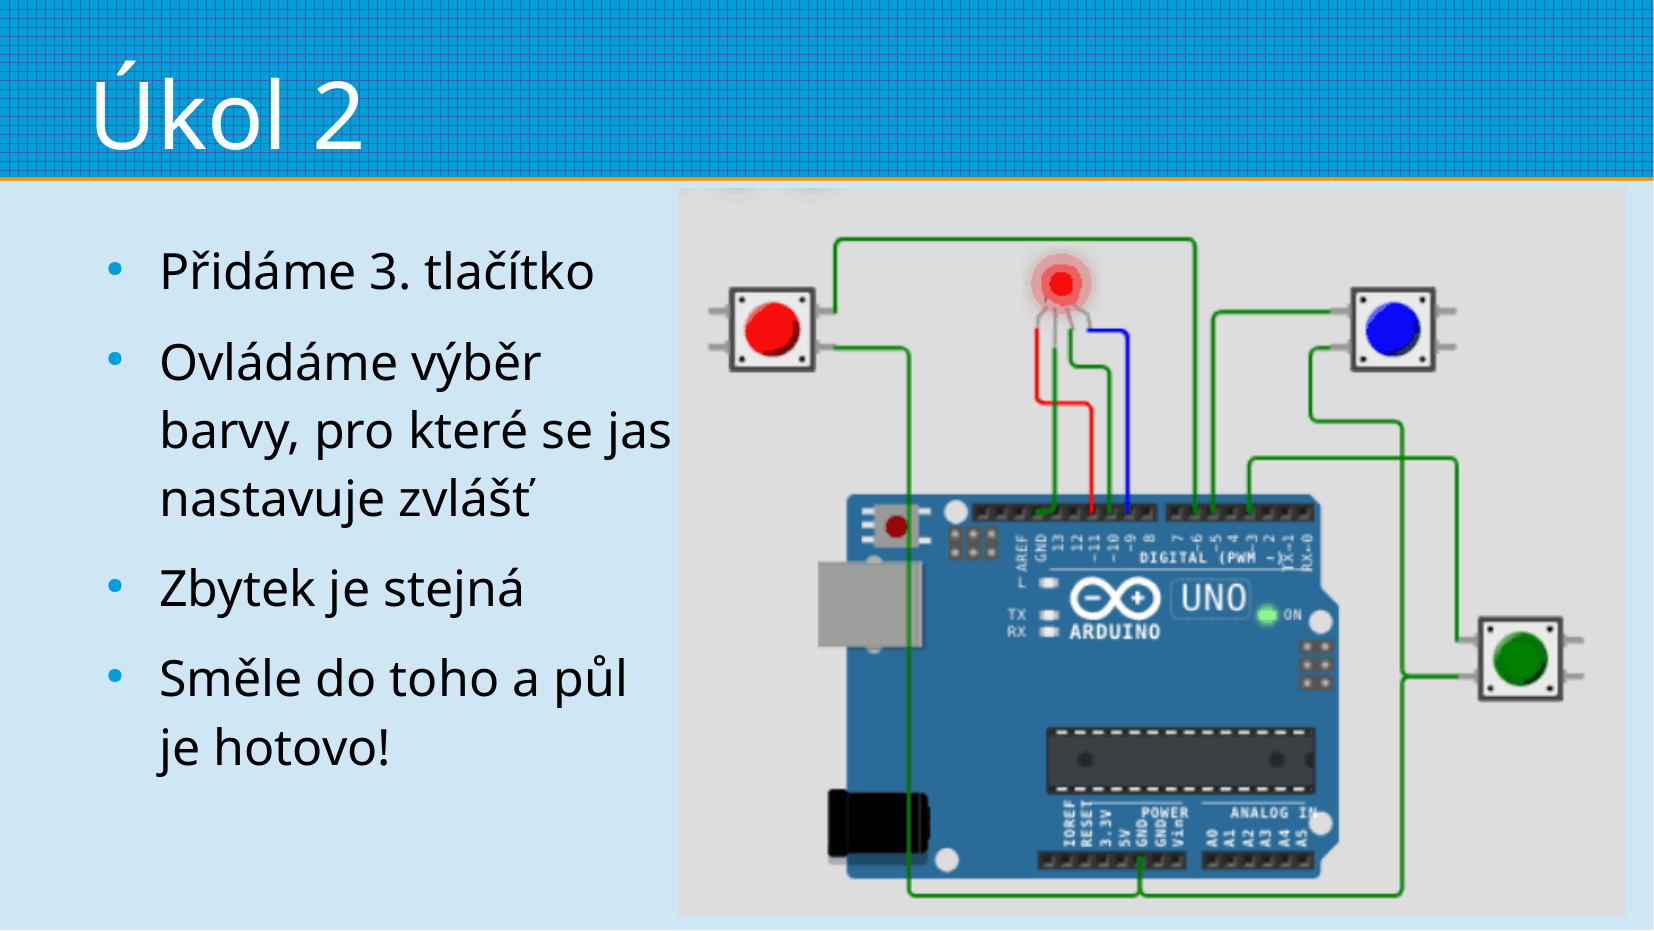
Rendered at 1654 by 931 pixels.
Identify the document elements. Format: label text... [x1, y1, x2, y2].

list Přidáme 3. tlačítko Ovládáme výběr barvy, pro které se jas nastavuje zvlášť Zbytek je stejná Směle do toho a půl je hotovo! [88, 236, 679, 813]
title Úkol 2 [88, 14, 1565, 178]
picture [679, 188, 1625, 916]
